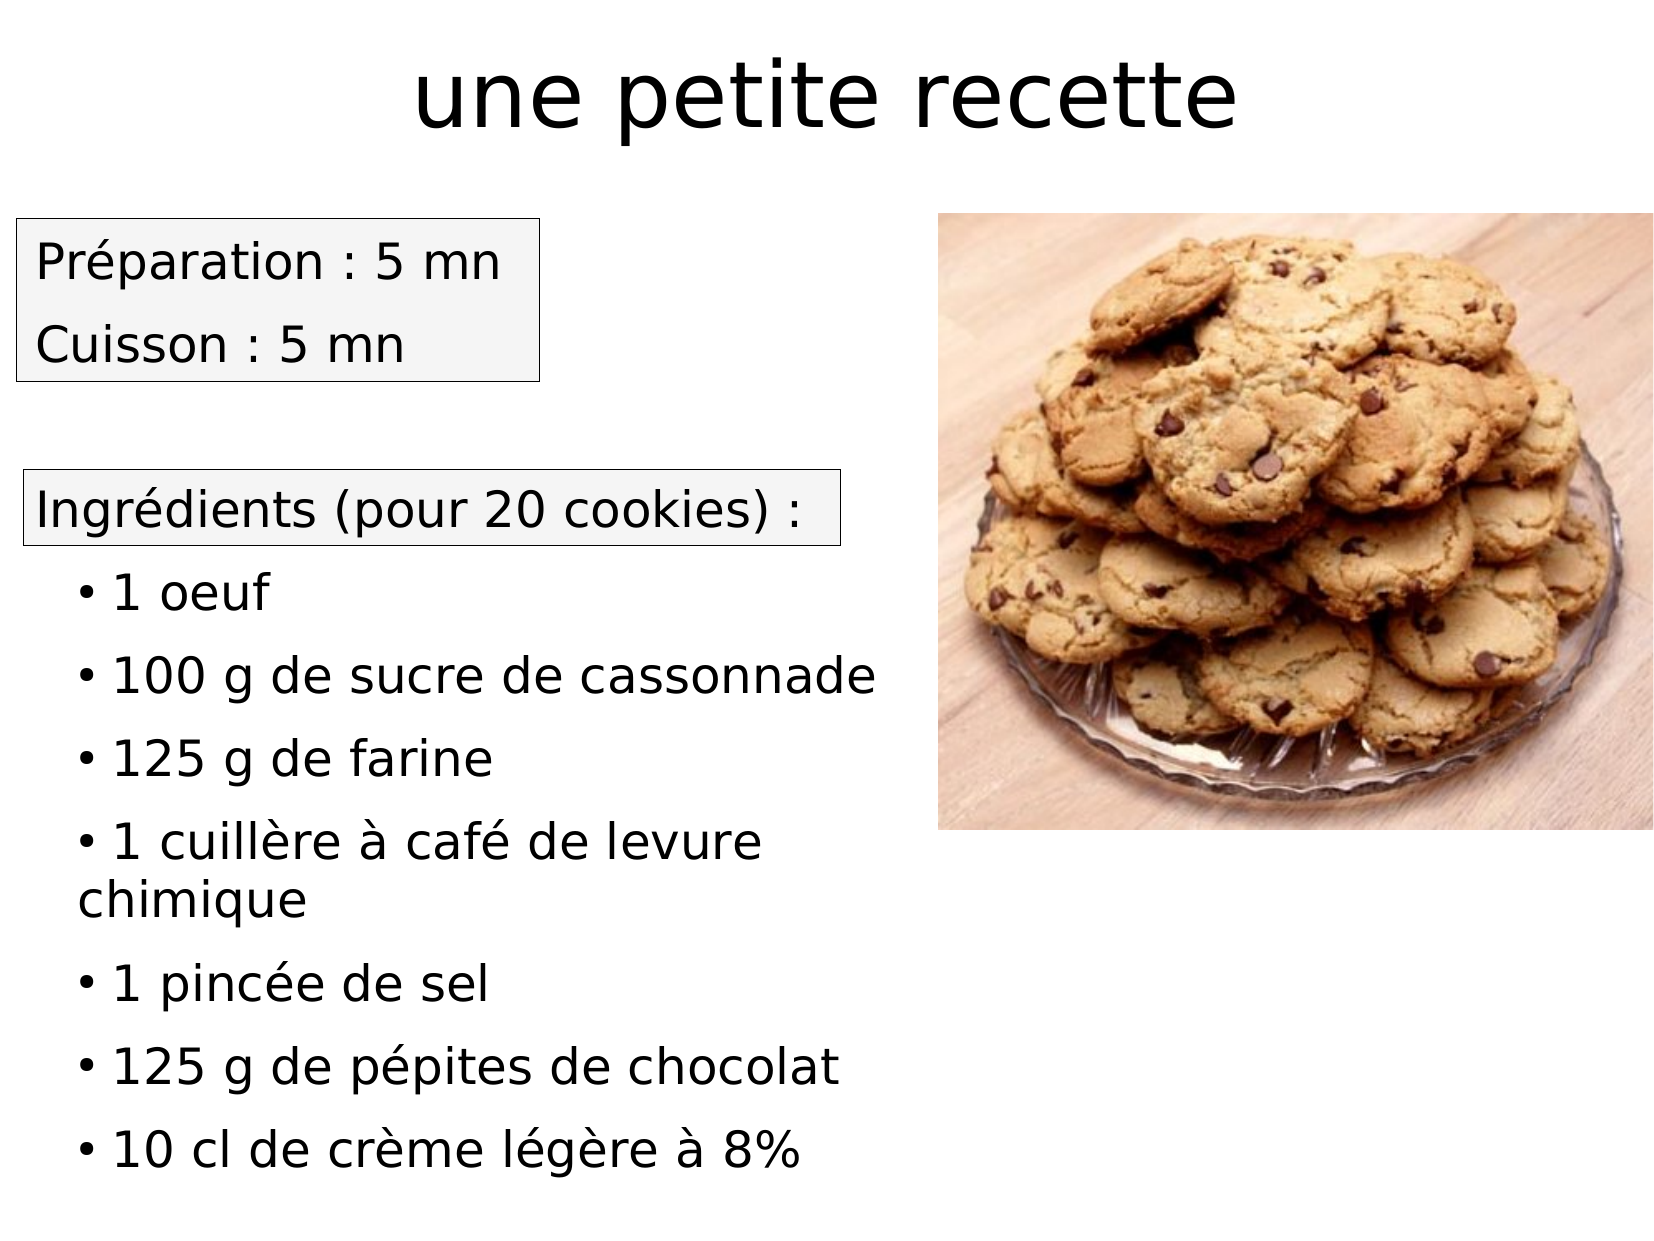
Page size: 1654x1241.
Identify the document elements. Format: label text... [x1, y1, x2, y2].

picture [938, 213, 1654, 830]
text_box [23, 469, 34, 546]
text_box Préparation : 5 mn Cuisson : 5 mn [34, 232, 504, 375]
title une petite recette [136, 34, 1518, 158]
text_box [16, 218, 540, 382]
text_box Ingrédients (pour 20 cookies) : 1 oeuf 100 g de sucre de cassonnade 125 g de farine 1 cuillère à café de levure chimique 1 pincée de sel 125 g de pépites de chocolat 10 cl de crème légère à 8% [34, 232, 984, 1241]
